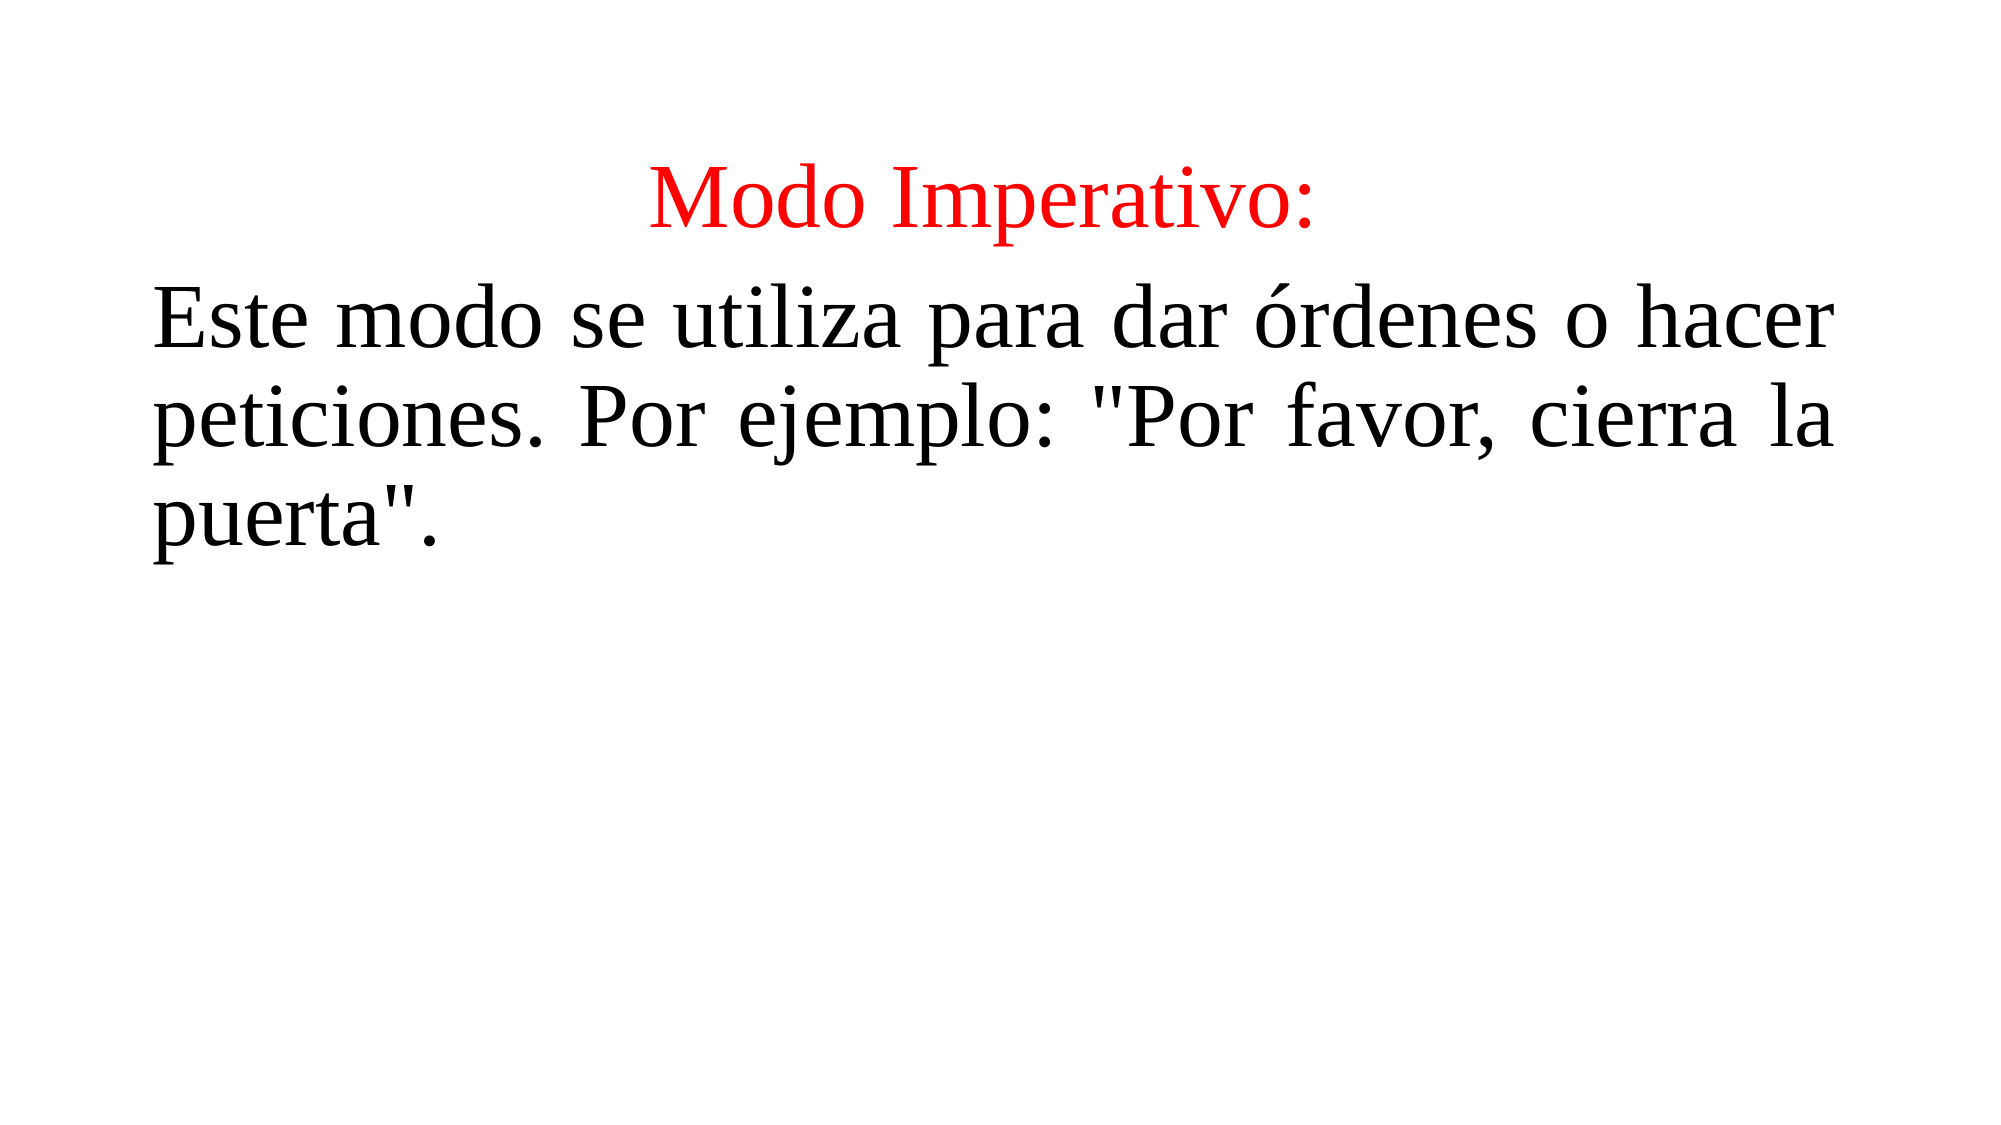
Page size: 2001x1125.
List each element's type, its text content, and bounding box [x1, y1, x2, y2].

list Modo Imperativo: Este modo se utiliza para dar órdenes o hacer peticiones. Por ejemplo: "Por favor, cierra la puerta". [137, 140, 1863, 1014]
